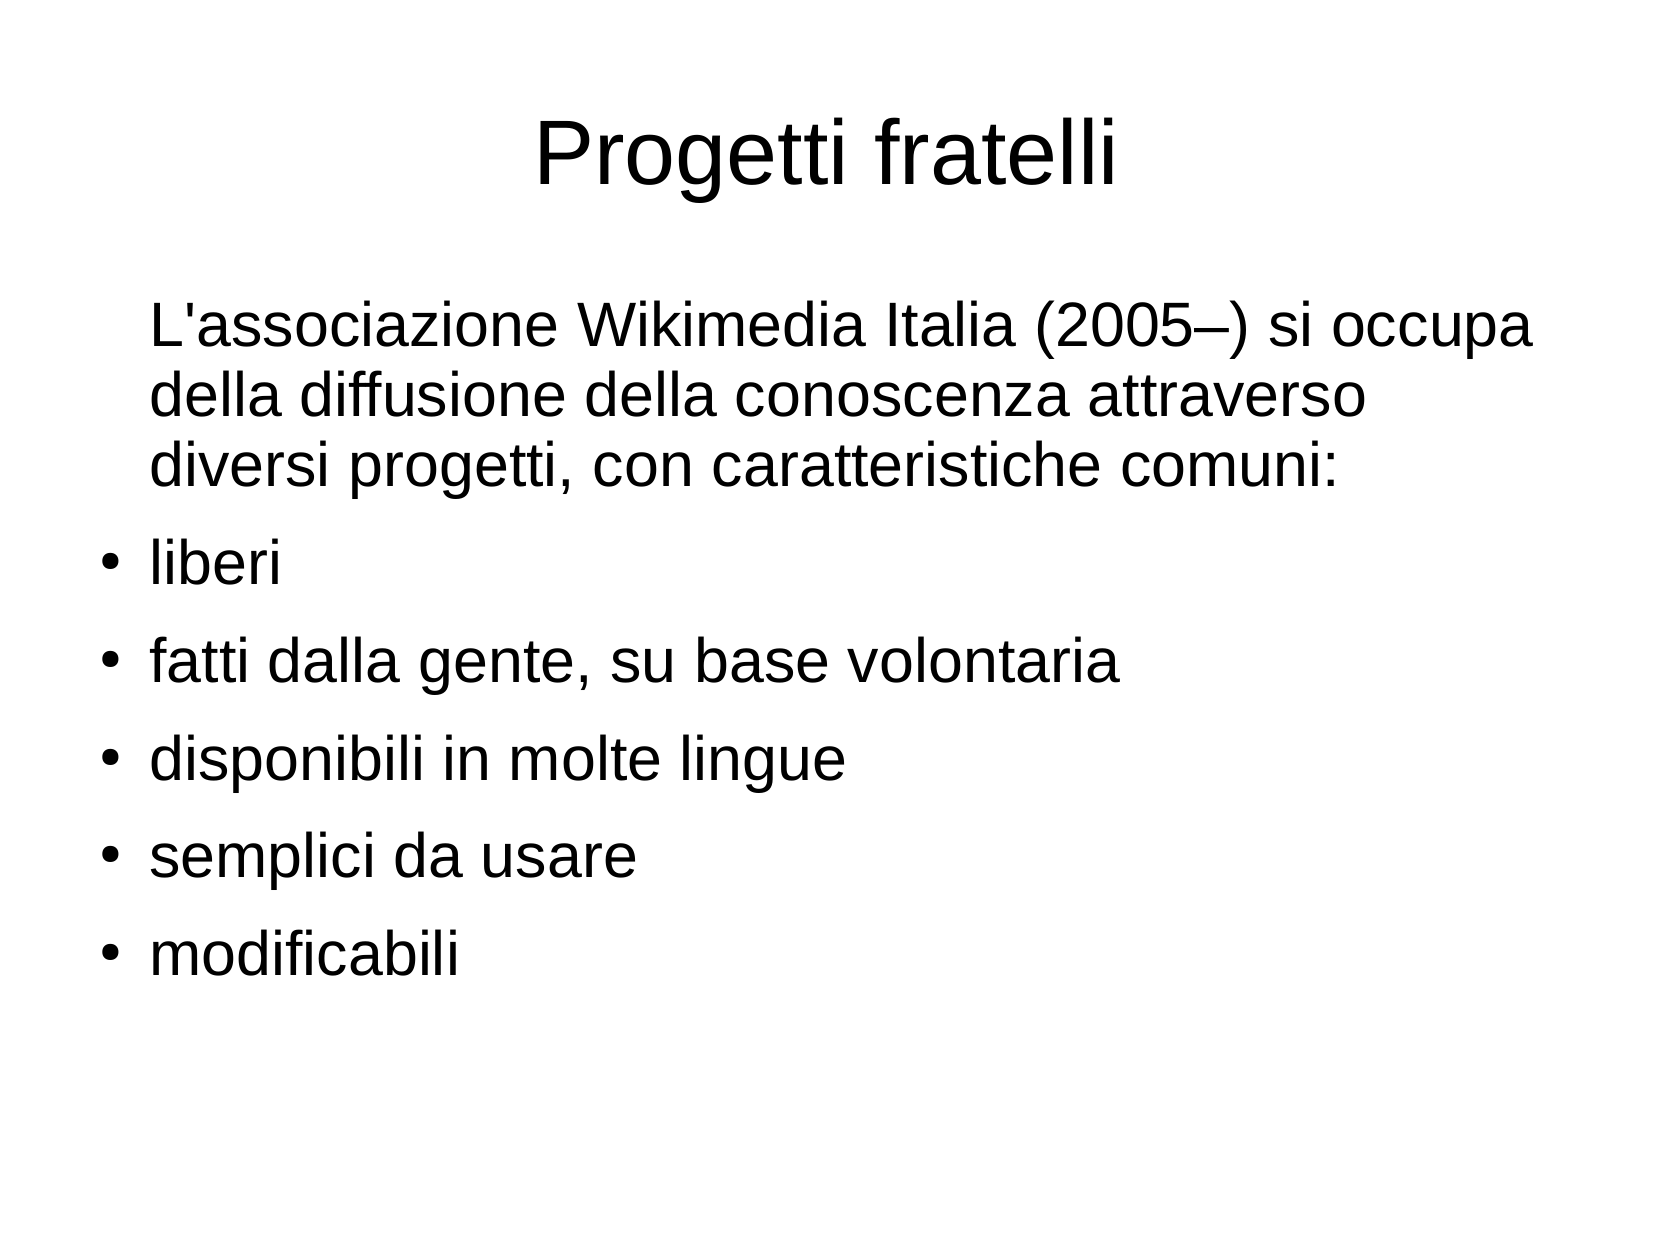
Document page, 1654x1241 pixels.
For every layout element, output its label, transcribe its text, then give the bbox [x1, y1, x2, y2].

title Progetti fratelli [82, 49, 1571, 257]
list L'associazione Wikimedia Italia (2005–) si occupa della diffusione della conoscenza attraverso diversi progetti, con caratteristiche comuni: liberi fatti dalla gente, su base volontaria disponibili in molte lingue semplici da usare modificabili [82, 290, 1538, 1010]
